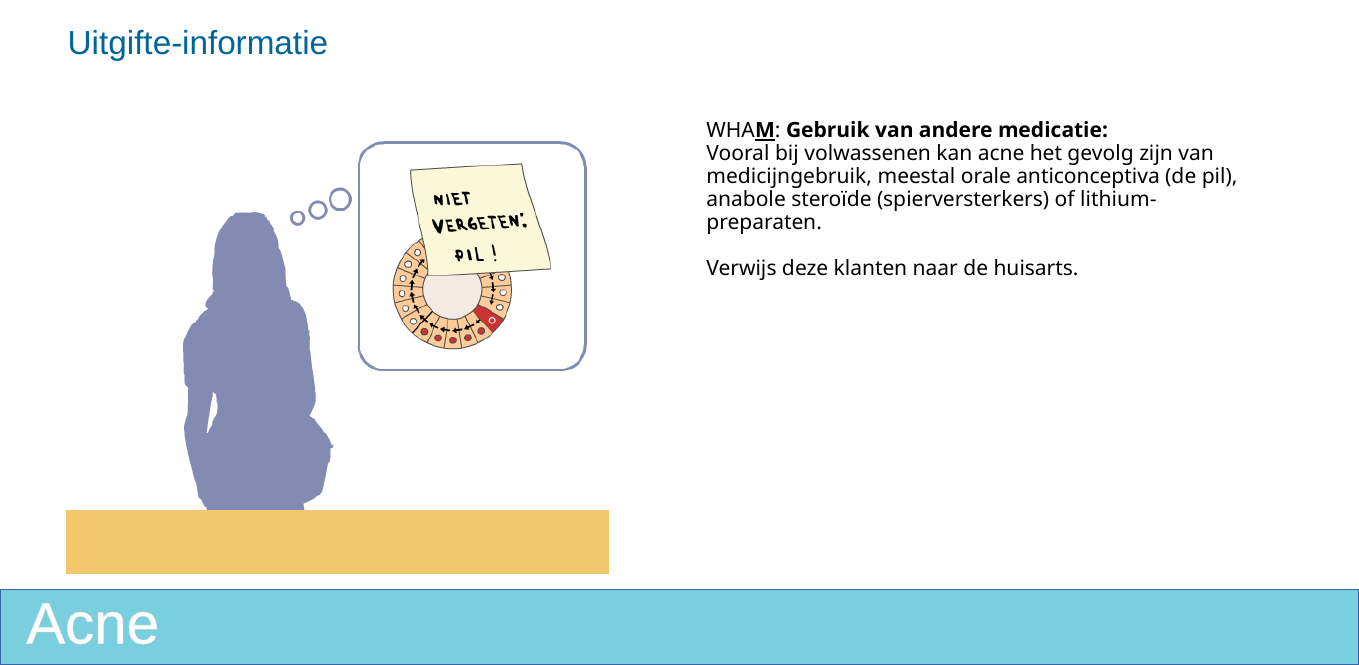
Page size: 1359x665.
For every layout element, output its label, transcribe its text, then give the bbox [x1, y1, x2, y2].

text_box WHAM: Gebruik van andere medicatie: Vooral bij volwassenen kan acne het gevolg zijn van medicijngebruik, meestal orale anticonceptiva (de pil), anabole steroïde (spierversterkers) of lithium-preparaten. Verwijs deze klanten naar de huisarts. [691, 111, 1275, 589]
title Acne [26, 590, 448, 665]
picture [66, 118, 609, 574]
title Uitgifte-informatie [67, 24, 1291, 99]
text_box [0, 589, 1359, 665]
